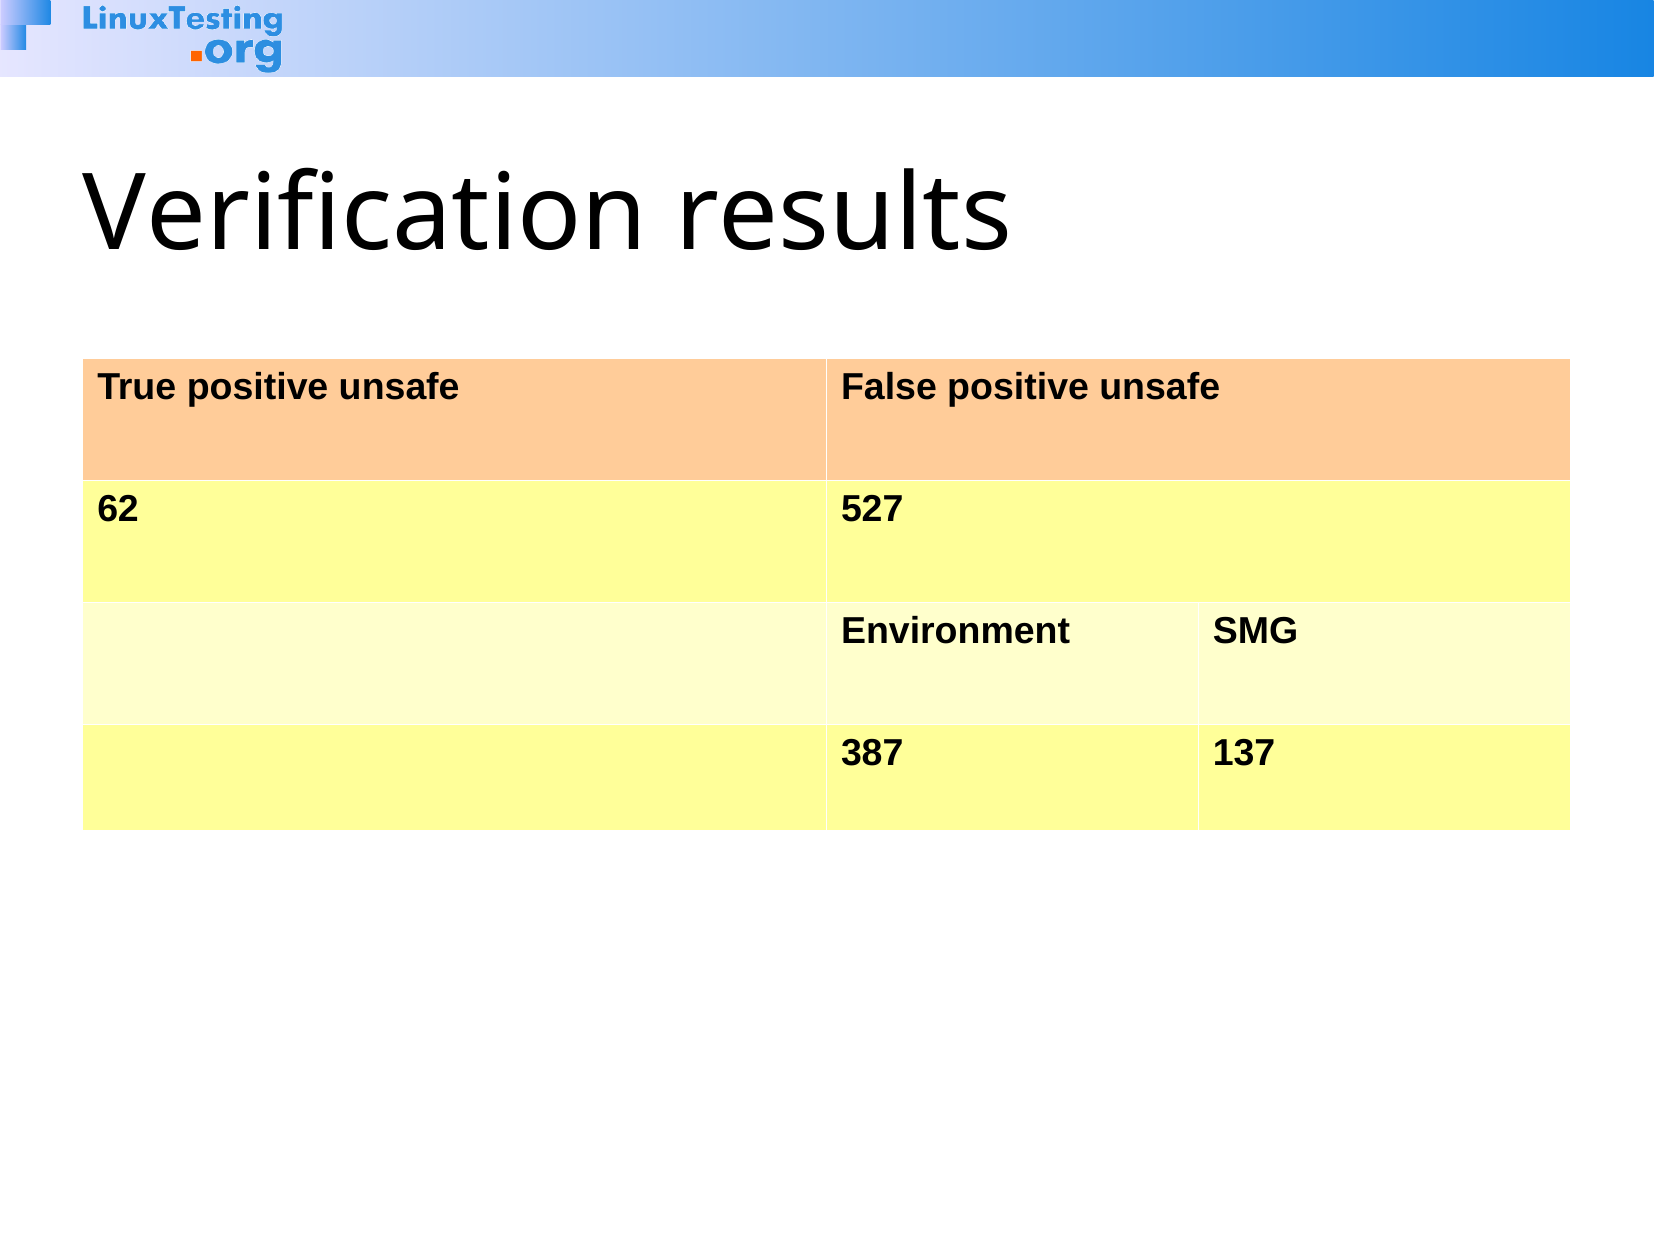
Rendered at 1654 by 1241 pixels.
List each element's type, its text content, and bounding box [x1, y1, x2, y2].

table_cell [83, 725, 826, 830]
table_cell 137 [1199, 725, 1570, 830]
table_header False positive unsafe [827, 359, 1570, 480]
table_cell 62 [83, 481, 826, 602]
table_cell 387 [827, 725, 1198, 830]
title Verification results [82, 76, 1571, 336]
table_cell Environment [827, 603, 1198, 724]
table_cell [83, 603, 826, 724]
table_cell 527 [827, 481, 1570, 602]
table_header True positive unsafe [83, 359, 826, 480]
table_cell SMG [1199, 603, 1570, 724]
picture [83, 5, 282, 73]
